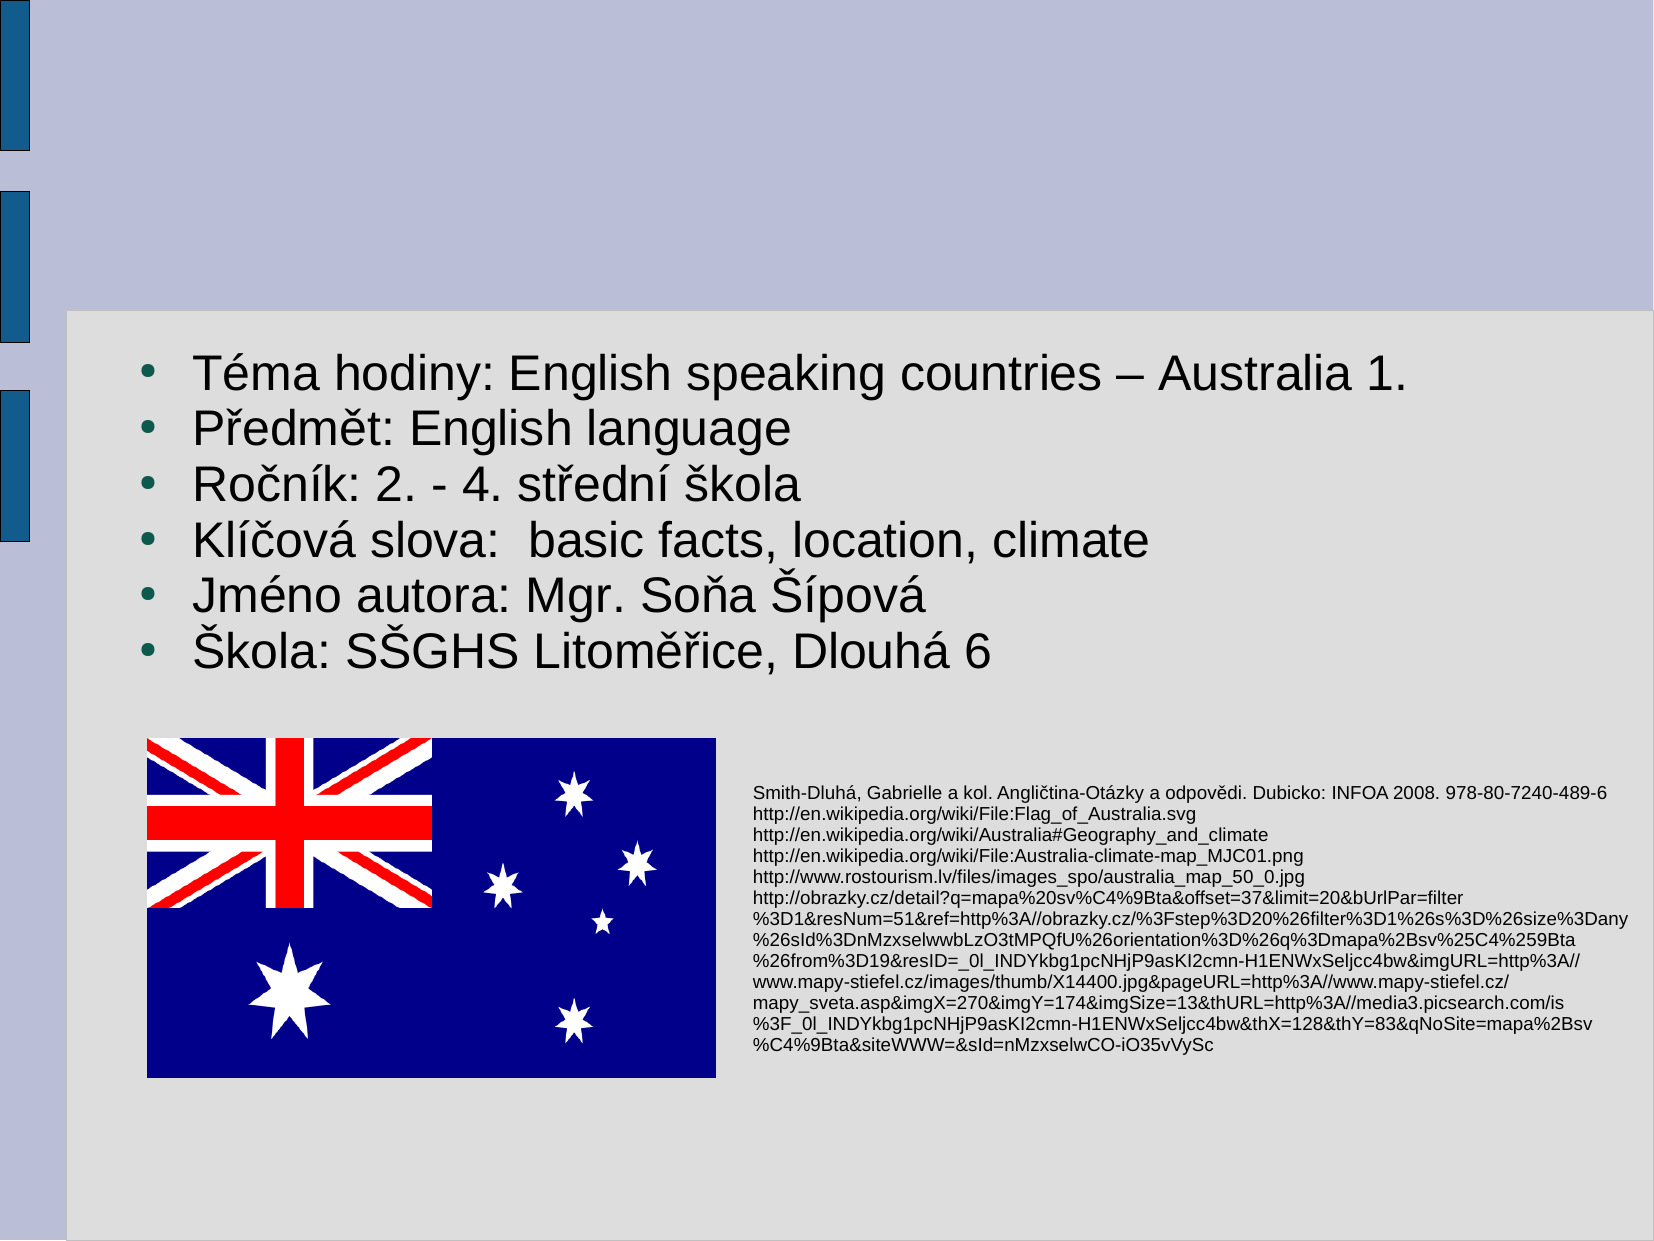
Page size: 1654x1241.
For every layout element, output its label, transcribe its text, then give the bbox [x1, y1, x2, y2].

text_box Smith-Dluhá, Gabrielle a kol. Angličtina-Otázky a odpovědi. Dubicko: INFOA 2008. 978-80-7240-489-6 http://en.wikipedia.org/wiki/File:Flag_of_Australia.svg http://en.wikipedia.org/wiki/Australia#Geography_and_climate http://en.wikipedia.org/wiki/File:Australia-climate-map_MJC01.png http://www.rostourism.lv/files/images_spo/australia_map_50_0.jpg http://obrazky.cz/detail?q=mapa%20sv%C4%9Bta&offset=37&limit=20&bUrlPar=filter%3D1&resNum=51&ref=http%3A//obrazky.cz/%3Fstep%3D20%26filter%3D1%26s%3D%26size%3Dany%26sId%3DnMzxselwwbLzO3tMPQfU%26orientation%3D%26q%3Dmapa%2Bsv%25C4%259Bta%26from%3D19&resID=_0l_INDYkbg1pcNHjP9asKI2cmn-H1ENWxSeljcc4bw&imgURL=http%3A//www.mapy-stiefel.cz/images/thumb/X14400.jpg&pageURL=http%3A//www.mapy-stiefel.cz/mapy_sveta.asp&imgX=270&imgY=174&imgSize=13&thURL=http%3A//media3.picsearch.com/is%3F_0l_INDYkbg1pcNHjP9asKI2cmn-H1ENWxSeljcc4bw&thX=128&thY=83&qNoSite=mapa%2Bsv%C4%9Bta&siteWWW=&sId=nMzxselwCO-iO35vVySc [738, 753, 1643, 1143]
picture [147, 738, 716, 1078]
list Téma hodiny: English speaking countries – Australia 1. Předmět: English language Ročník: 2. - 4. střední škola Klíčová slova: basic facts, location, climate Jméno autora: Mgr. Soňa Šípová Škola: SŠGHS Litoměřice, Dlouhá 6 [121, 344, 1534, 1127]
